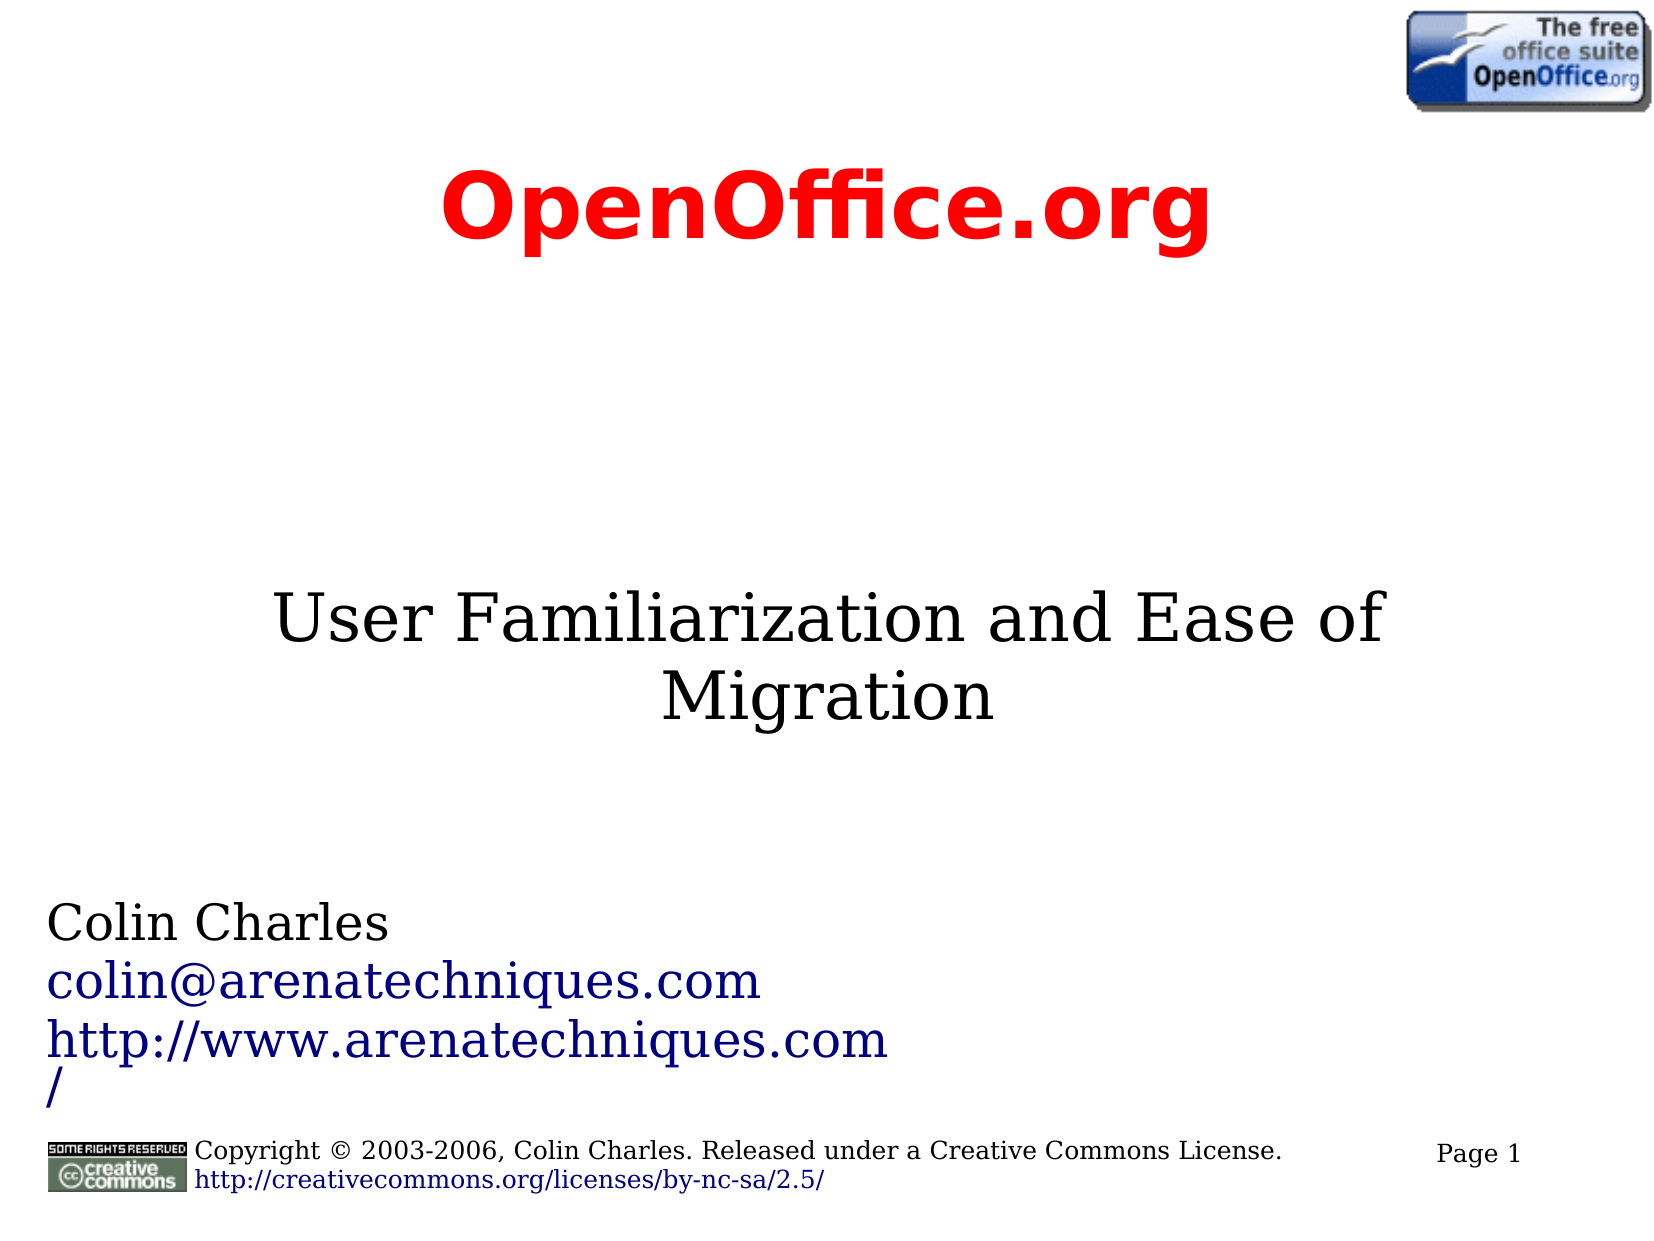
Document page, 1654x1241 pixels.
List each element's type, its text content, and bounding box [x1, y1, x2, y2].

text_box Colin Charles colin@arenatechniques.com http://www.arenatechniques.com/ [46, 894, 900, 1128]
subtitle User Familiarization and Ease of Migration [121, 344, 1534, 1127]
picture [1403, 0, 1654, 125]
title OpenOffice.org [121, 102, 1534, 311]
picture [48, 1142, 187, 1192]
